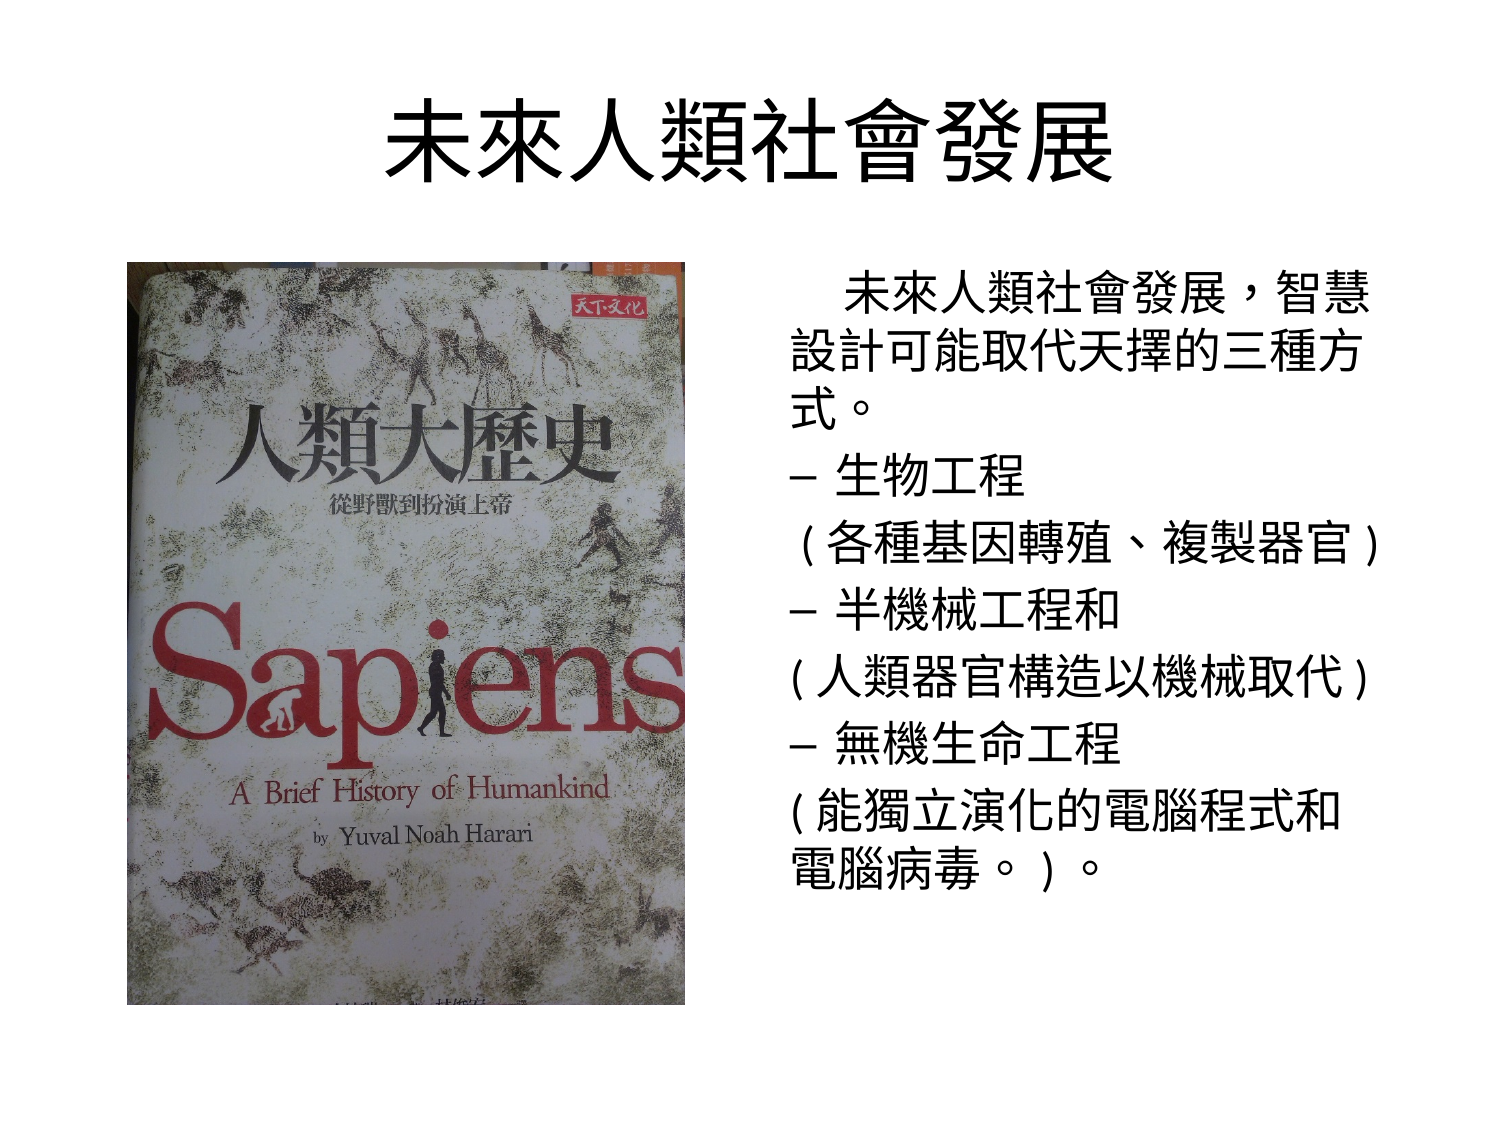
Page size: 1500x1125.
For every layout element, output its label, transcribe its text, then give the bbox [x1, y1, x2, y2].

list 未來人類社會發展，智慧設計可能取代天擇的三種方式。 生物工程 (各種基因轉殖、複製器官) 半機械工程和 (人類器官構造以機械取代) 無機生命工程 (能獨立演化的電腦程式和電腦病毒。)。 [702, 255, 1401, 998]
title 未來人類社會發展 [75, 45, 1425, 233]
picture [127, 262, 685, 1005]
